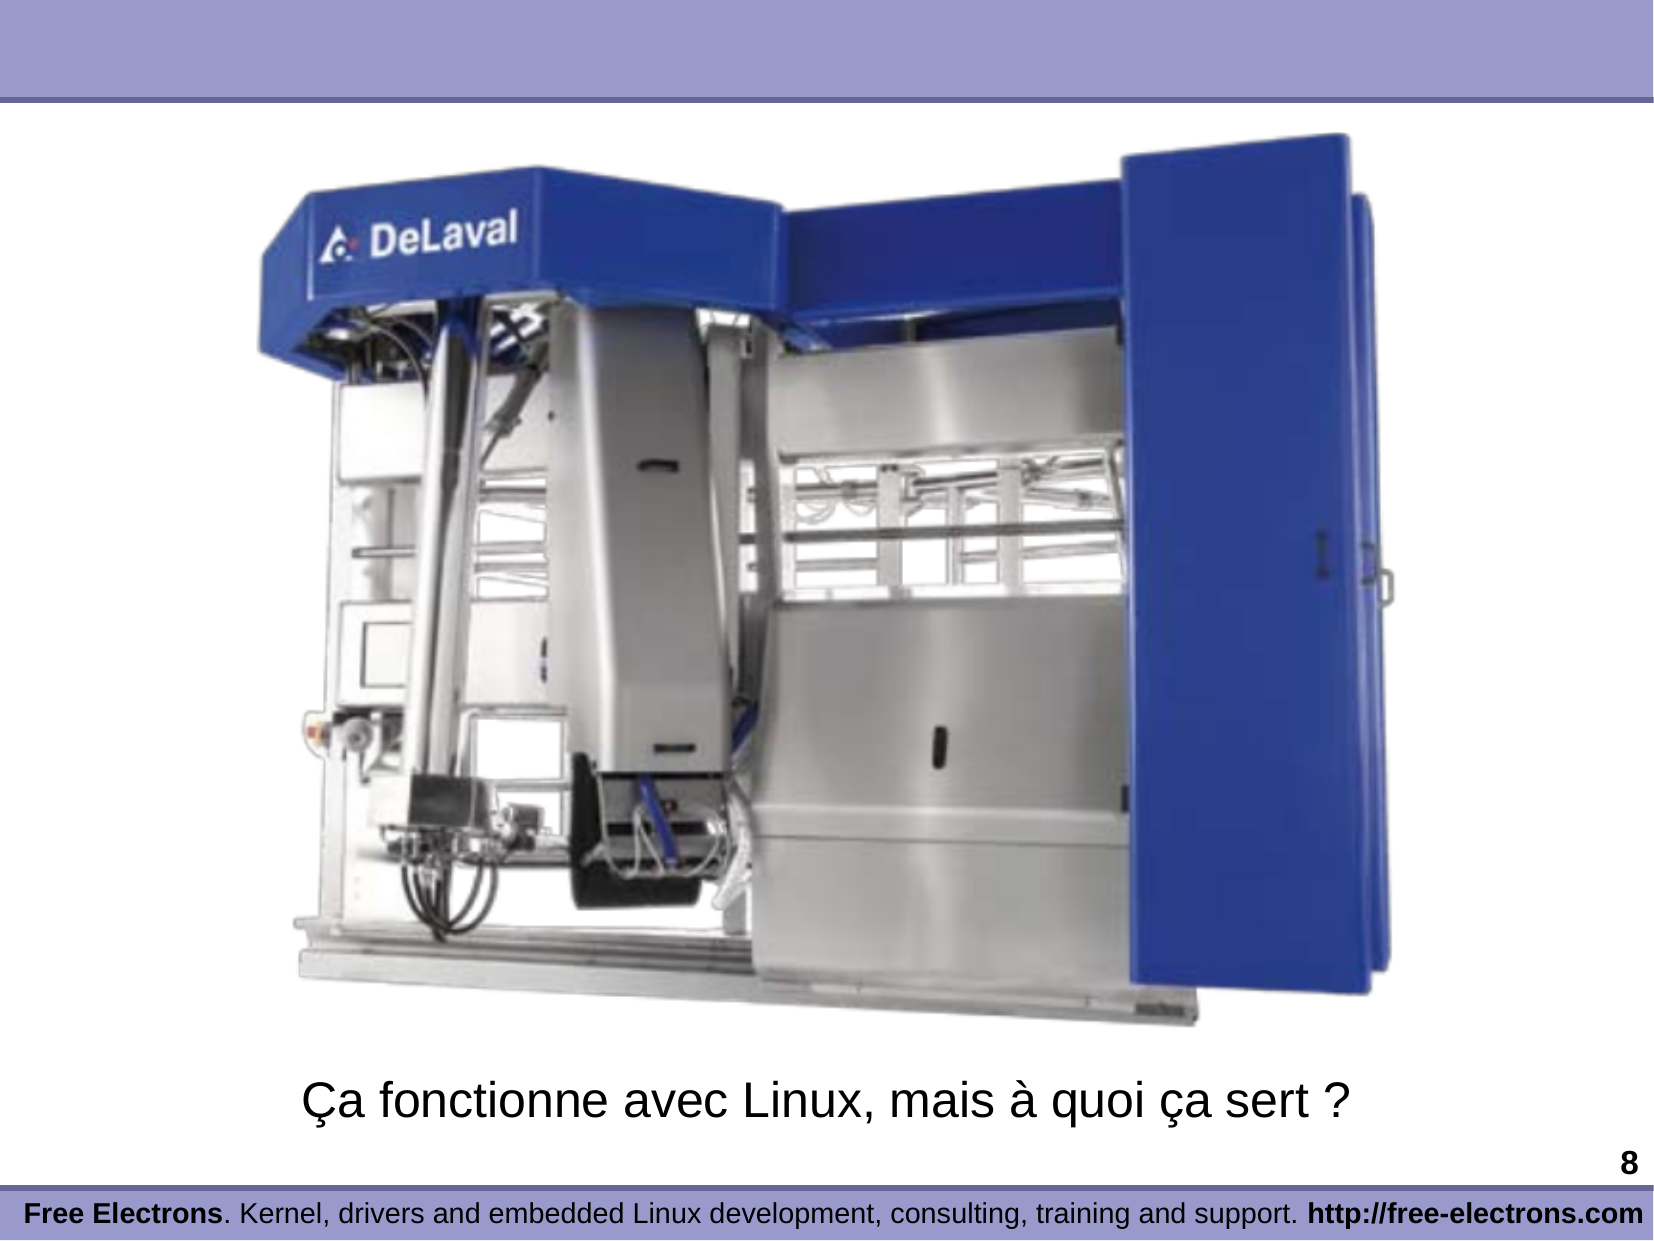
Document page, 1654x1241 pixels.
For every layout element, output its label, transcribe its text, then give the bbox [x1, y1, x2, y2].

text_box Ça fonctionne avec Linux, mais à quoi ça sert ? [0, 1072, 1654, 1135]
picture [192, 132, 1419, 1037]
